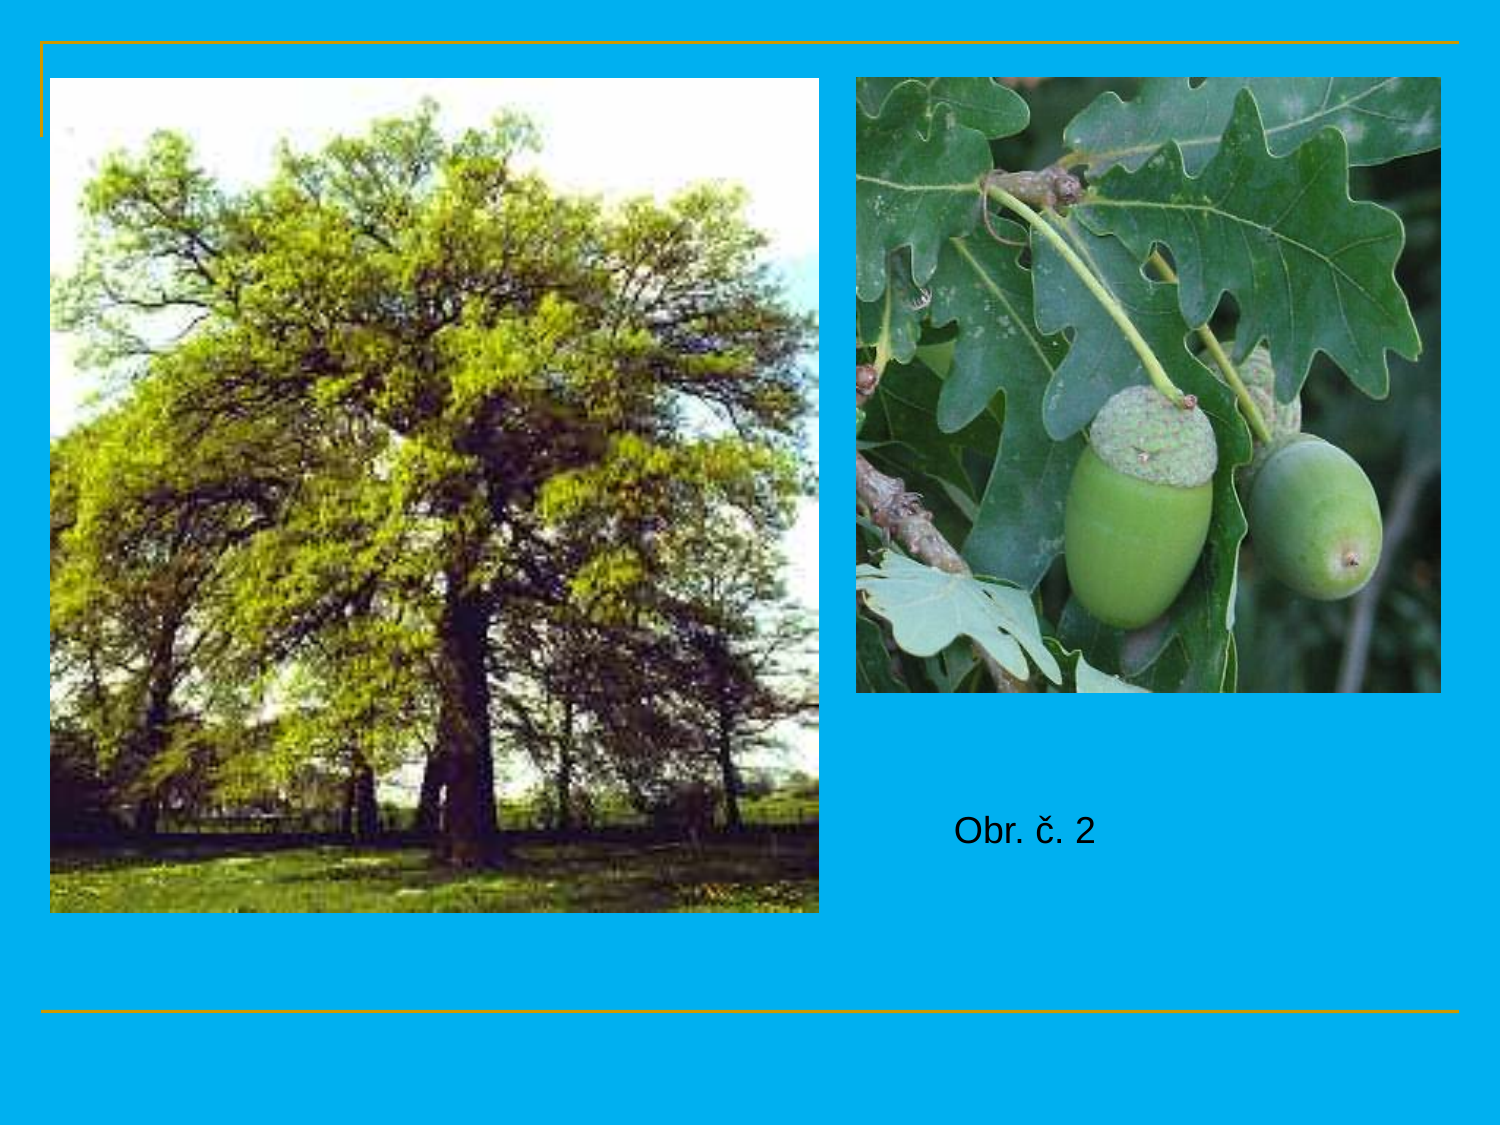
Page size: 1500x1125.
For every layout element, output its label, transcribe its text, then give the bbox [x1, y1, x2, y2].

picture [857, 78, 1440, 692]
picture [51, 79, 818, 912]
text_box Obr. č. 2 [938, 798, 1113, 860]
